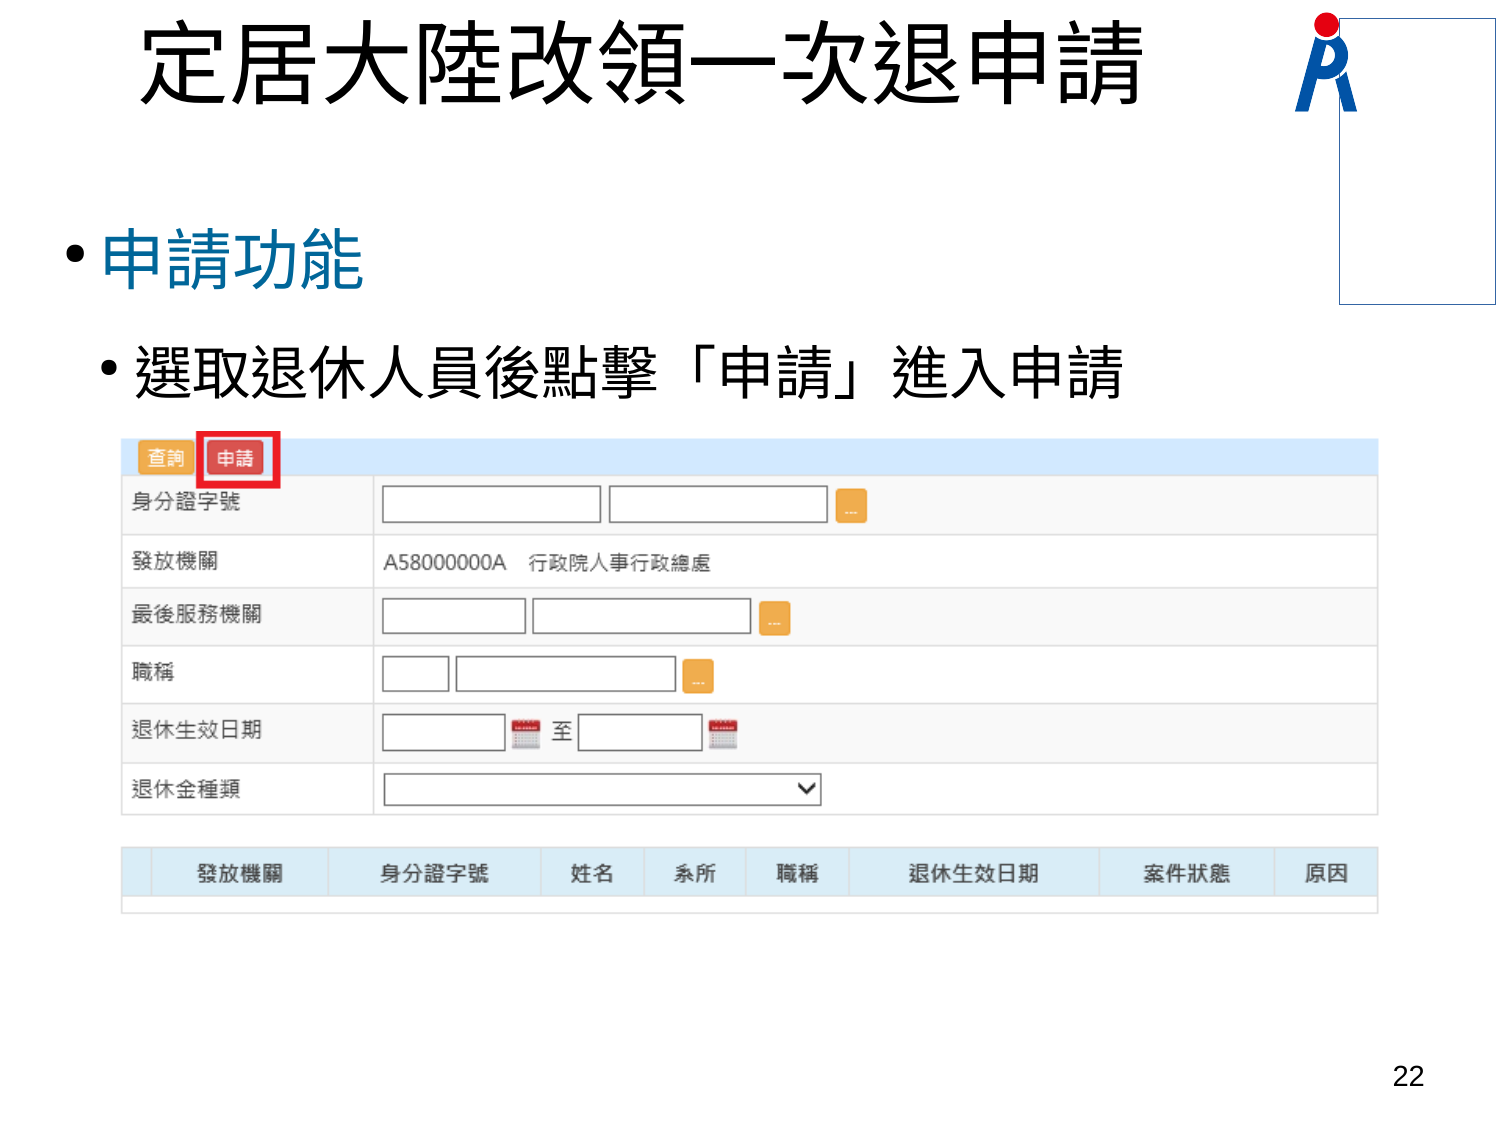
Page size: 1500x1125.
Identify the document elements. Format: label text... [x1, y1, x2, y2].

picture [1278, 0, 1374, 128]
title 定居大陸改領一次退申請 [59, 2, 1225, 113]
list 申請功能 選取退休人員後點擊「申請」進入申請 [63, 206, 1414, 950]
picture [115, 431, 1385, 922]
slide_number 22 [1074, 1059, 1425, 1110]
